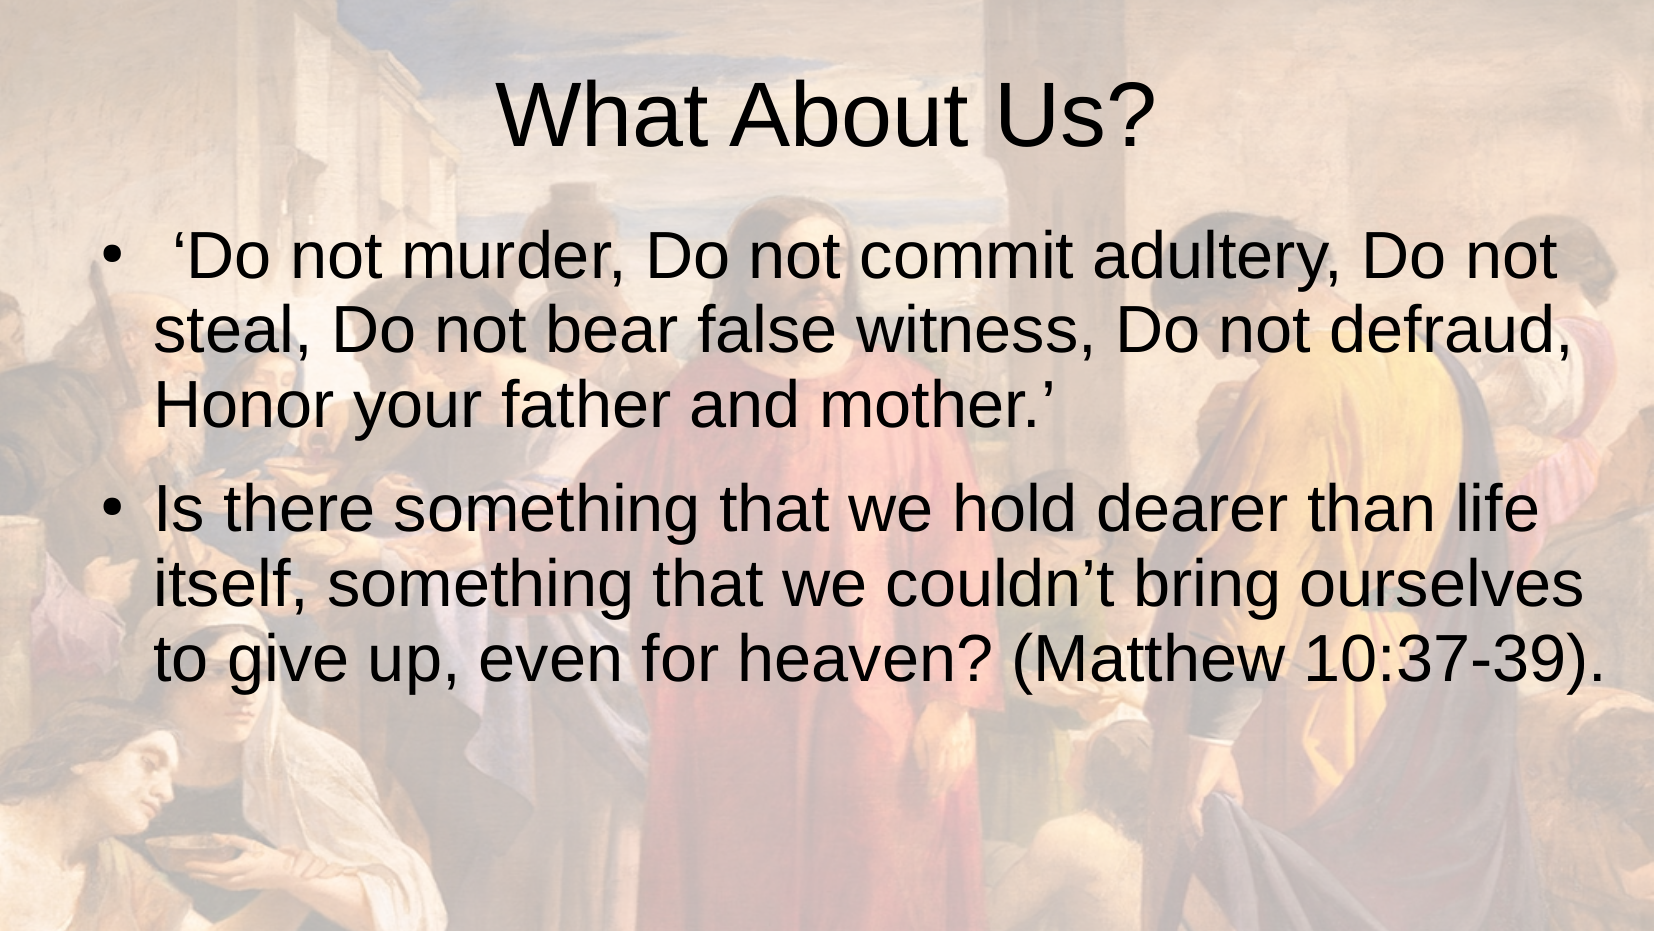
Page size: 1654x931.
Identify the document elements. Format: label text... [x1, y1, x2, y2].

picture [0, 0, 1654, 931]
title What About Us? [82, 37, 1571, 193]
list ‘Do not murder, Do not commit adultery, Do not steal, Do not bear false witness, Do not defraud, Honor your father and mother.’ Is there something that we hold dearer than life itself, something that we couldn’t bring ourselves to give up, even for heaven? (Matthew 10:37-39). [82, 217, 1613, 863]
